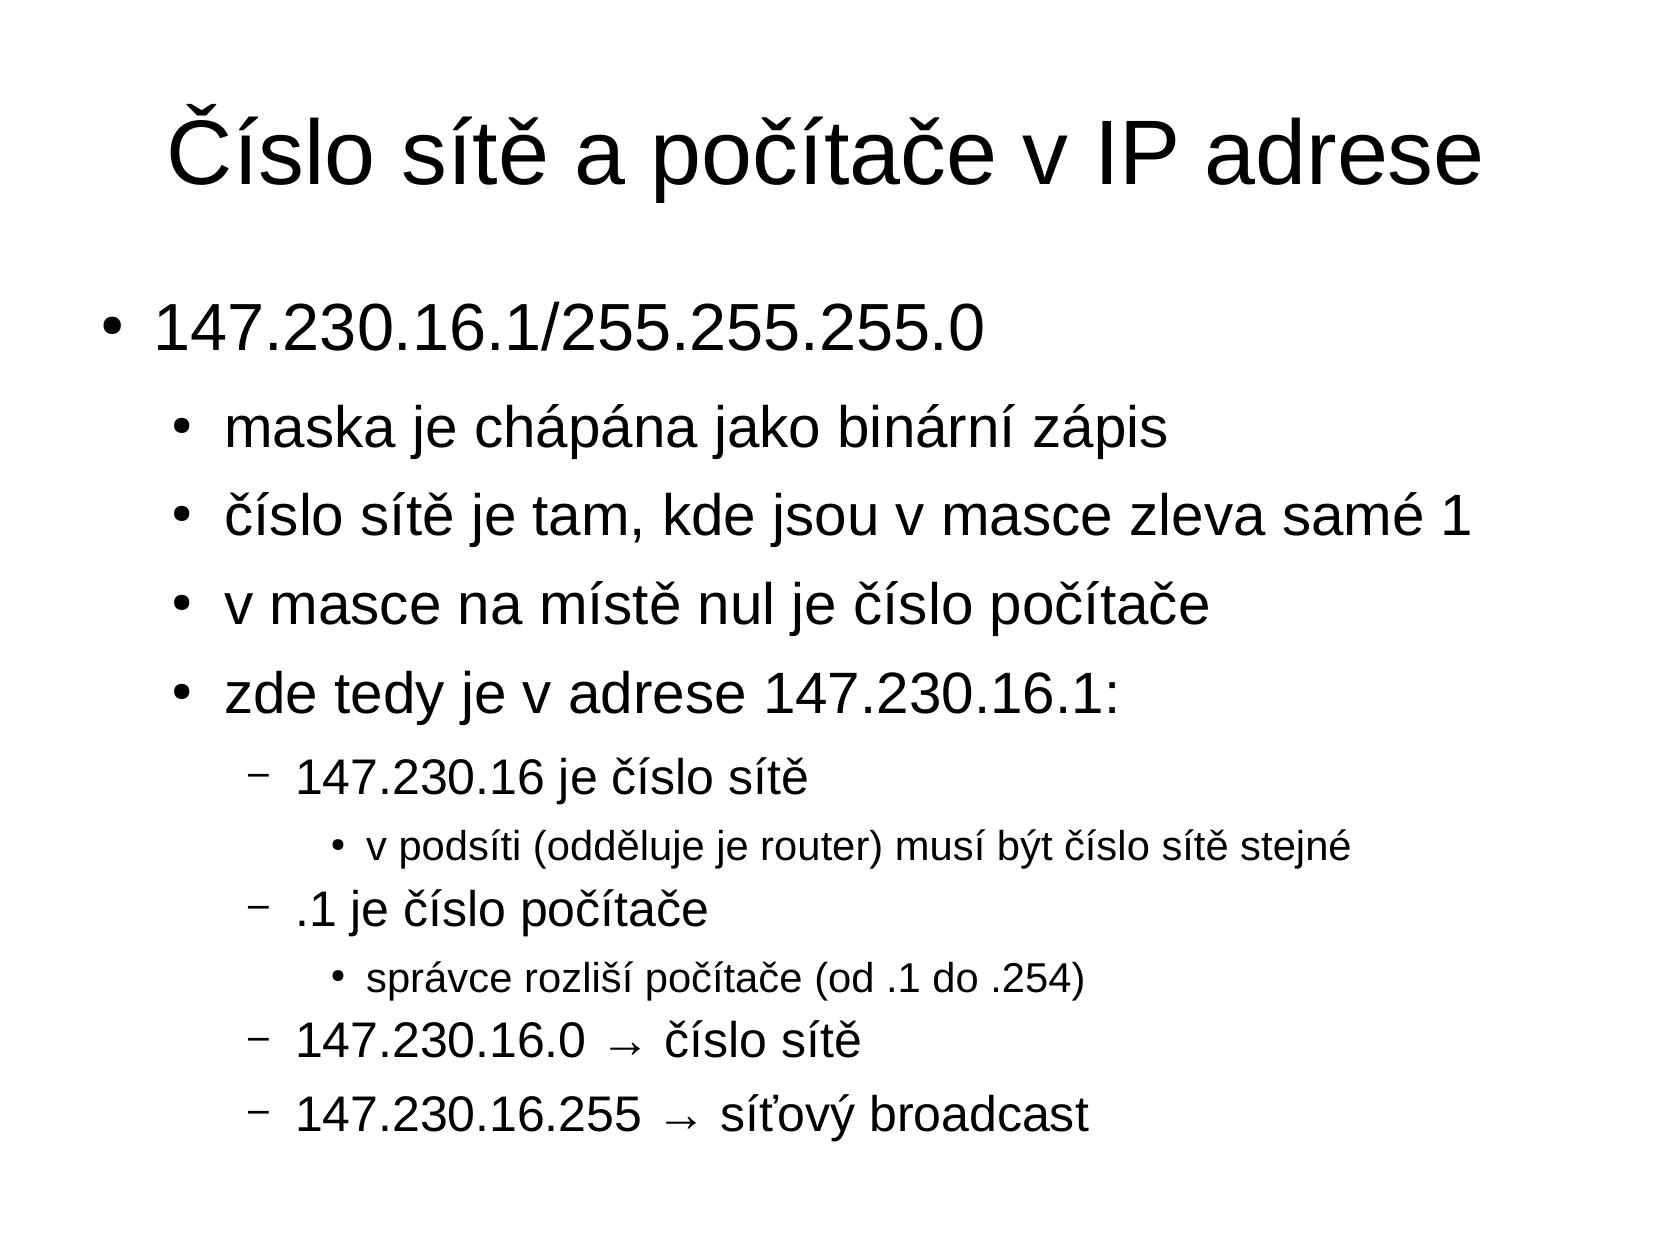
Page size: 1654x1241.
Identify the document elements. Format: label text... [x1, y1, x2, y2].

list 147.230.16.1/255.255.255.0 maska je chápána jako binární zápis číslo sítě je tam, kde jsou v masce zleva samé 1 v masce na místě nul je číslo počítače zde tedy je v adrese 147.230.16.1: 147.230.16 je číslo sítě v podsíti (odděluje je router) musí být číslo sítě stejné .1 je číslo počítače správce rozliší počítače (od .1 do .254) 147.230.16.0 → číslo sítě 147.230.16.255 → síťový broadcast [82, 290, 1571, 1191]
title Číslo sítě a počítače v IP adrese [82, 49, 1571, 257]
